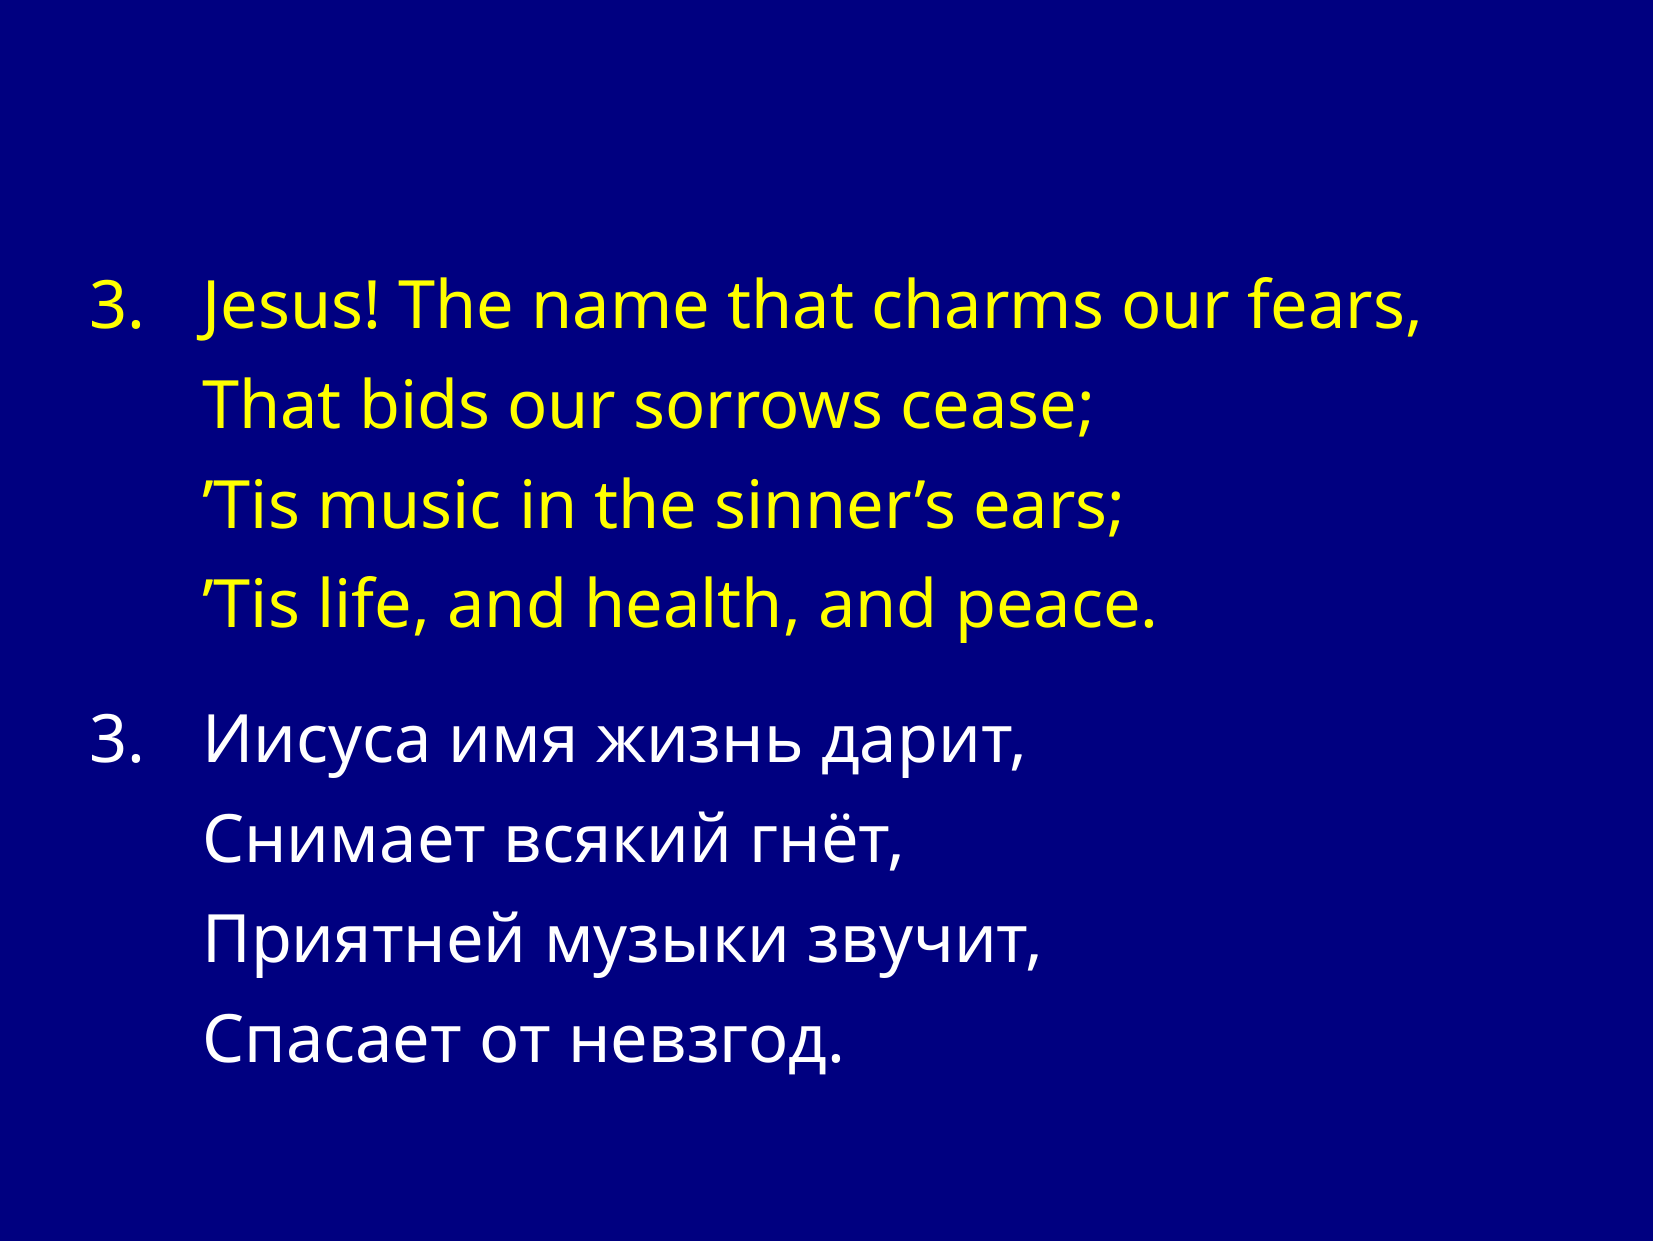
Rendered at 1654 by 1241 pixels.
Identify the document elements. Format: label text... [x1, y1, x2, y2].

text_box 3. Иисуса имя жизнь дарит, Снимает всякий гнёт, Приятней музыки звучит, Спасает от невзгод. [75, 675, 1576, 1163]
text_box 3. Jesus! The name that charms our fears, That bids our sorrows cease; ’Tis music in the sinner’s ears; ’Tis life, and health, and peace. [75, 150, 1576, 638]
